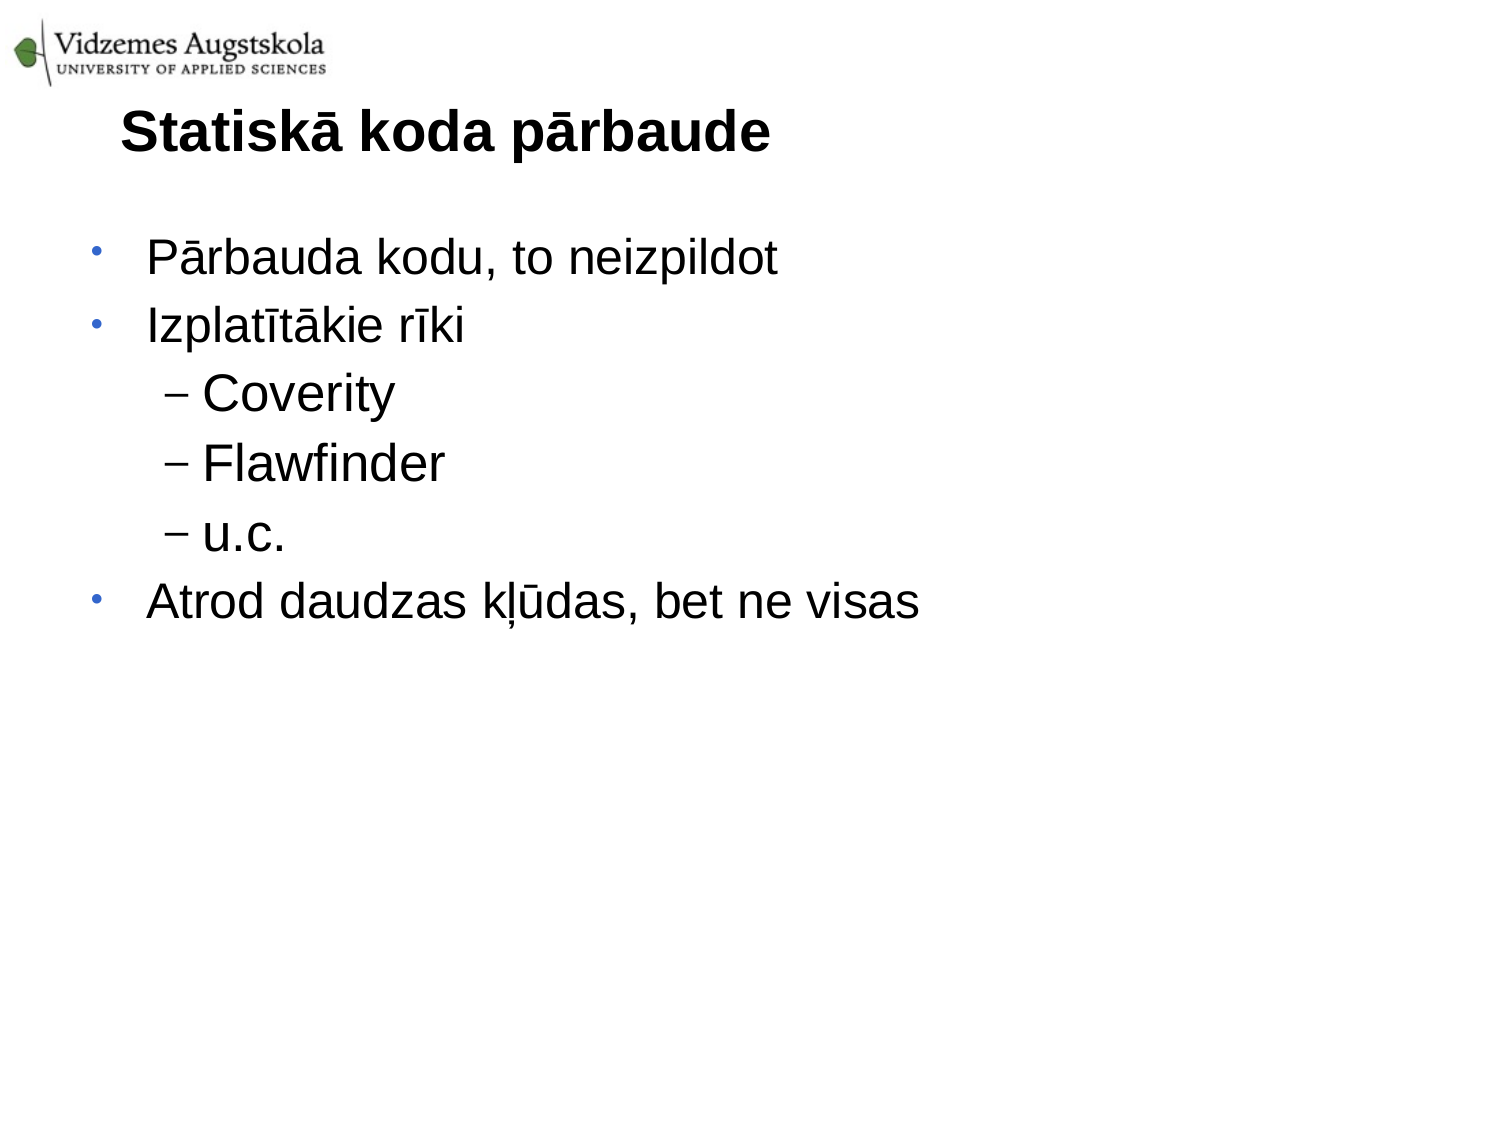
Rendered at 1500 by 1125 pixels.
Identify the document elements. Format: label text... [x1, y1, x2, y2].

list Pārbauda kodu, to neizpildot Izplatītākie rīki Coverity Flawfinder u.c. Atrod daudzas kļūdas, bet ne visas [74, 214, 1424, 1004]
title Statiskā koda pārbaude [85, 87, 1372, 177]
picture [5, 2, 334, 102]
